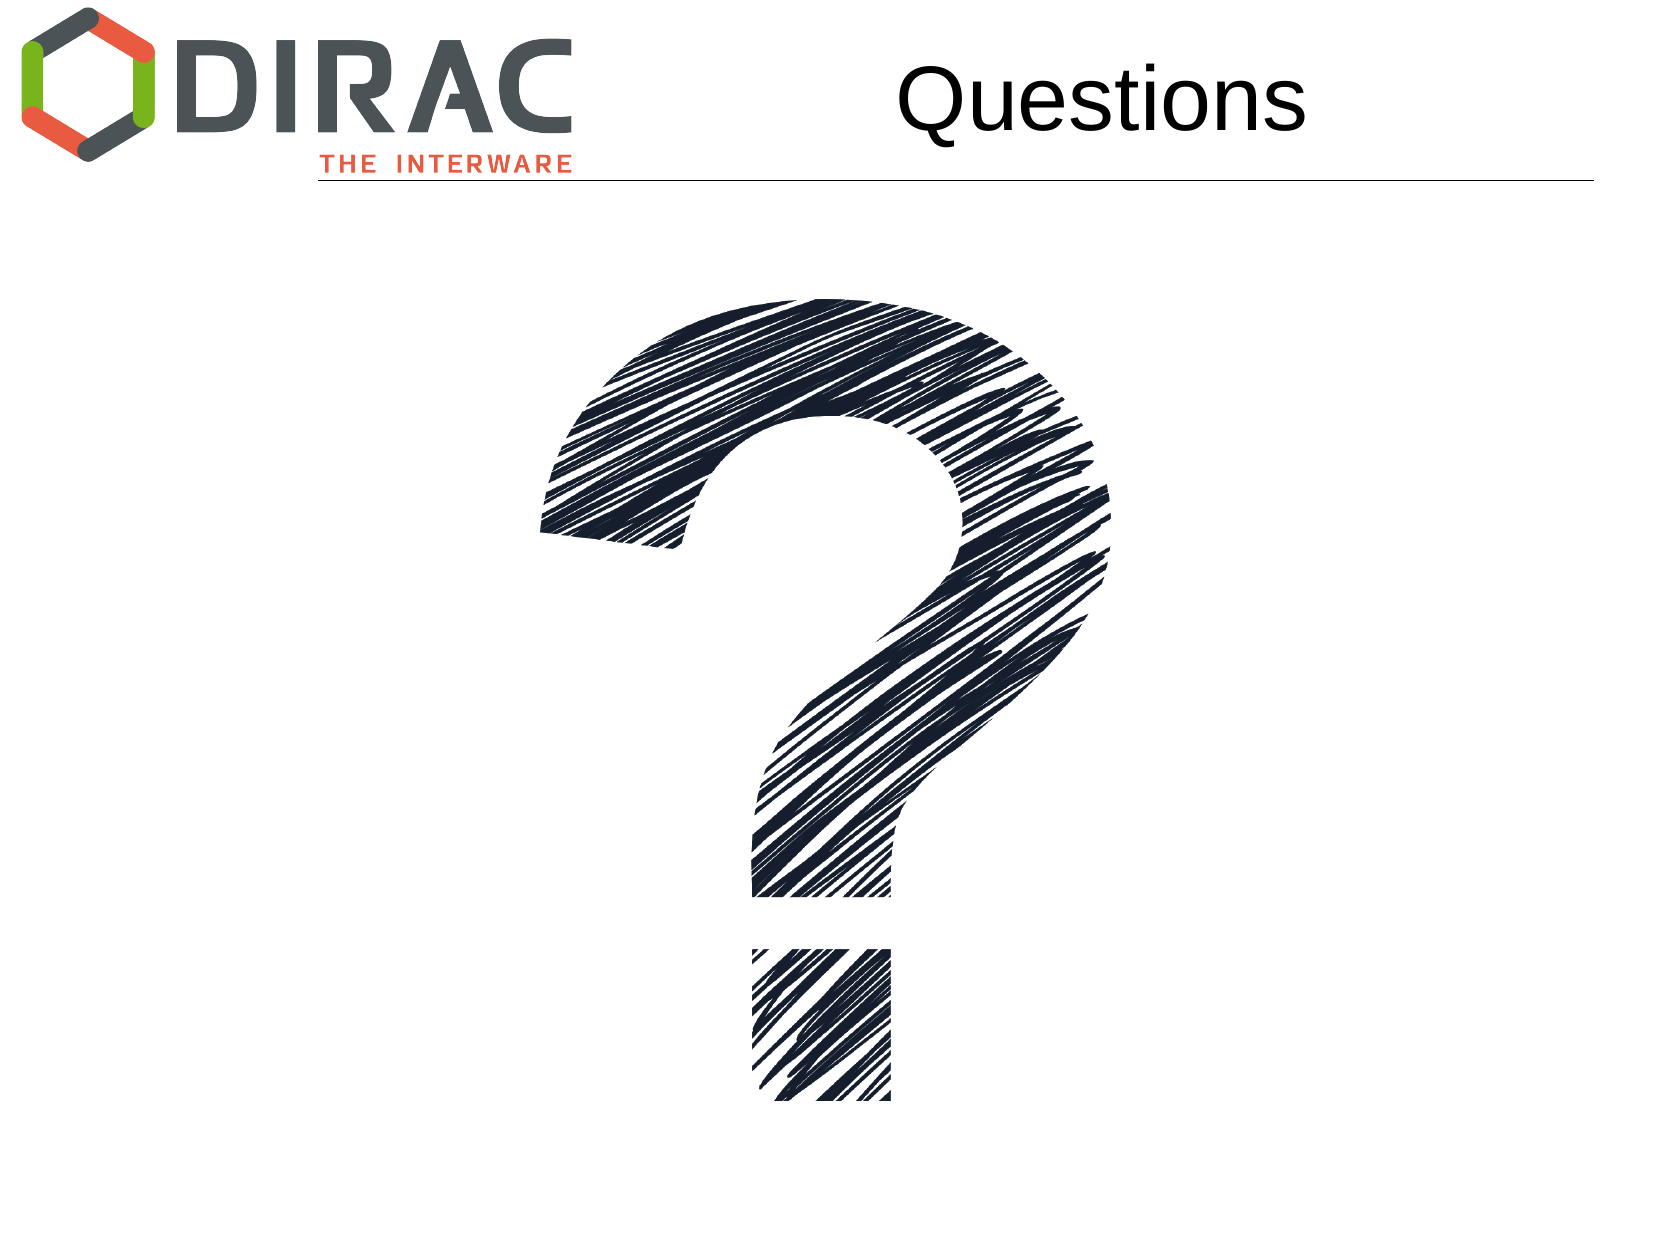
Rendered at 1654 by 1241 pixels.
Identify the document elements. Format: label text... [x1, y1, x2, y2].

title Questions [615, 32, 1591, 166]
picture [4, 0, 589, 181]
picture [540, 299, 1111, 1101]
